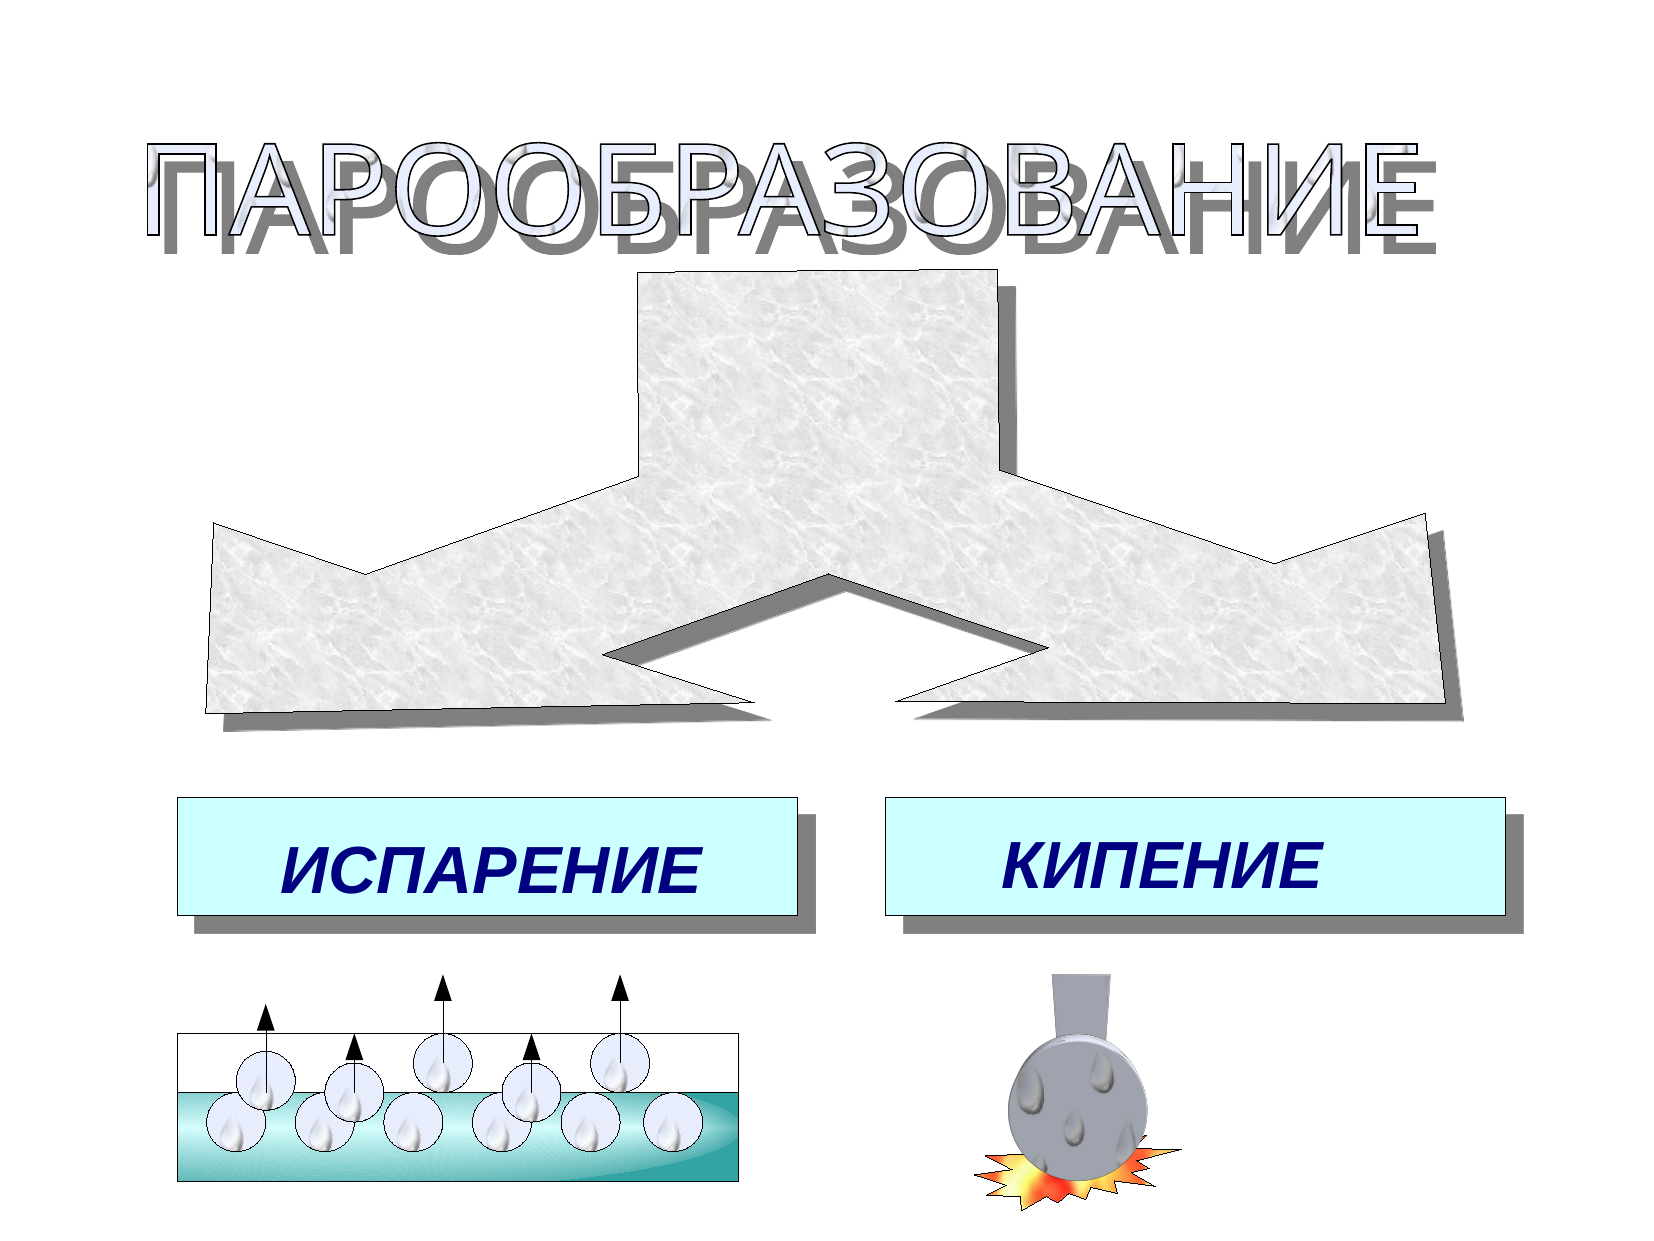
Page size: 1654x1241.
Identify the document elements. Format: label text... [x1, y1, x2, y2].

text_box [205, 269, 1446, 714]
text_box [177, 1033, 739, 1182]
text_box ПАРООБРАЗОВАНИЕ [679, 144, 739, 235]
text_box ИСПАРЕНИЕ [265, 825, 718, 916]
text_box ПАРООБРАЗОВАНИЕ [496, 142, 581, 237]
text_box ПАРООБРАЗОВАНИЕ [738, 143, 820, 235]
text_box ПАРООБРАЗОВАНИЕ [1007, 144, 1072, 235]
text_box [885, 797, 1506, 916]
text_box [177, 797, 798, 916]
text_box ПАРООБРАЗОВАНИЕ [824, 142, 889, 237]
text_box ПАРООБРАЗОВАНИЕ [1267, 144, 1342, 235]
text_box ПАРООБРАЗОВАНИЕ [228, 143, 311, 235]
text_box [1140, 1135, 1147, 1142]
text_box [974, 1148, 1182, 1211]
text_box КИПЕНИЕ [986, 820, 1430, 970]
text_box ПАРООБРАЗОВАНИЕ [1366, 144, 1418, 235]
text_box ПАРООБРАЗОВАНИЕ [323, 144, 382, 235]
text_box ПАРООБРАЗОВАНИЕ [1172, 144, 1243, 235]
text_box ПАРООБРАЗОВАНИЕ [147, 144, 217, 235]
picture [1009, 975, 1147, 1180]
text_box ПАРООБРАЗОВАНИЕ [903, 142, 988, 237]
text_box ПАРООБРАЗОВАНИЕ [1078, 143, 1161, 235]
text_box ПАРООБРАЗОВАНИЕ [600, 144, 661, 235]
text_box ПАРООБРАЗОВАНИЕ [395, 142, 481, 237]
